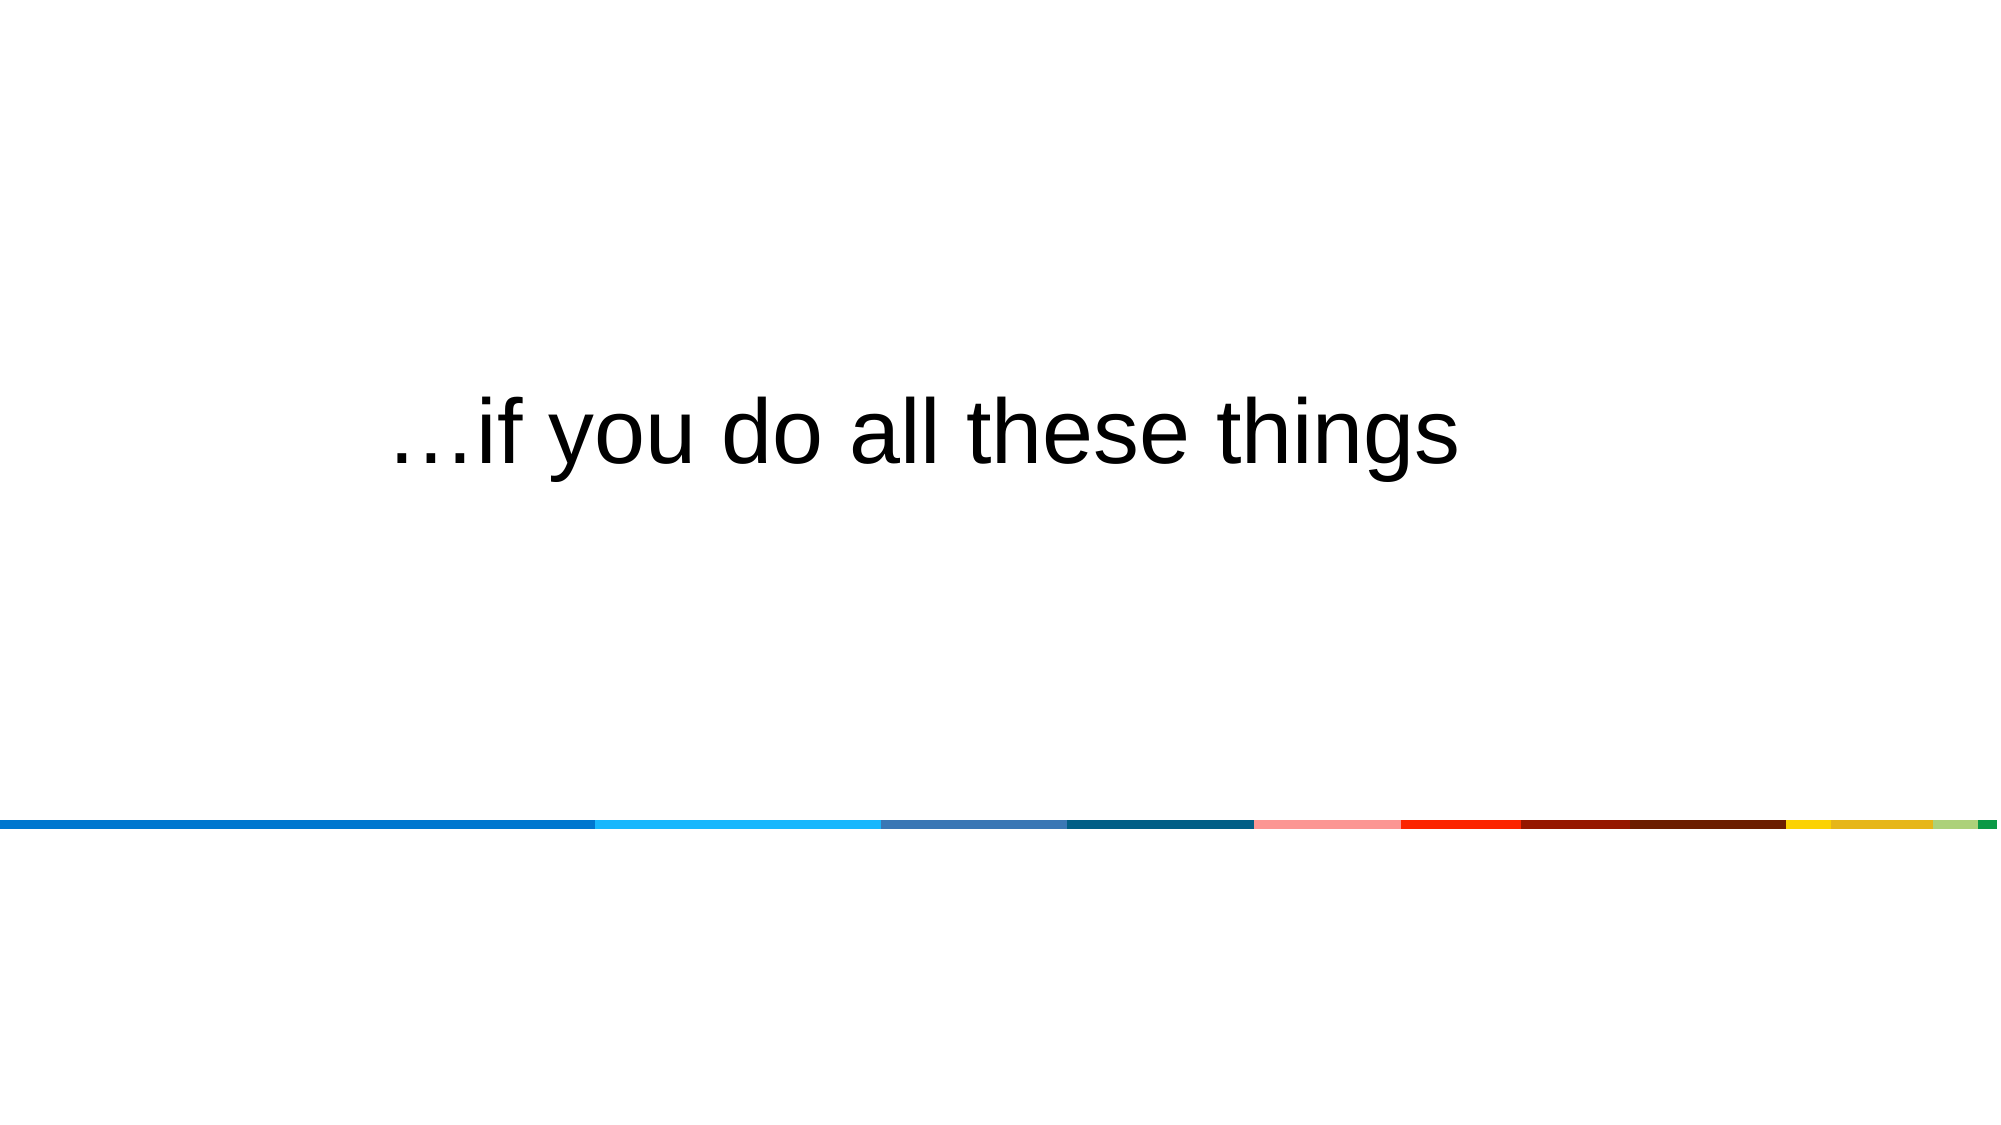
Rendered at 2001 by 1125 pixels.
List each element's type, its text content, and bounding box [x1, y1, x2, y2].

text_box …if you do all these things [61, 324, 1787, 543]
text_box [0, 820, 1997, 829]
